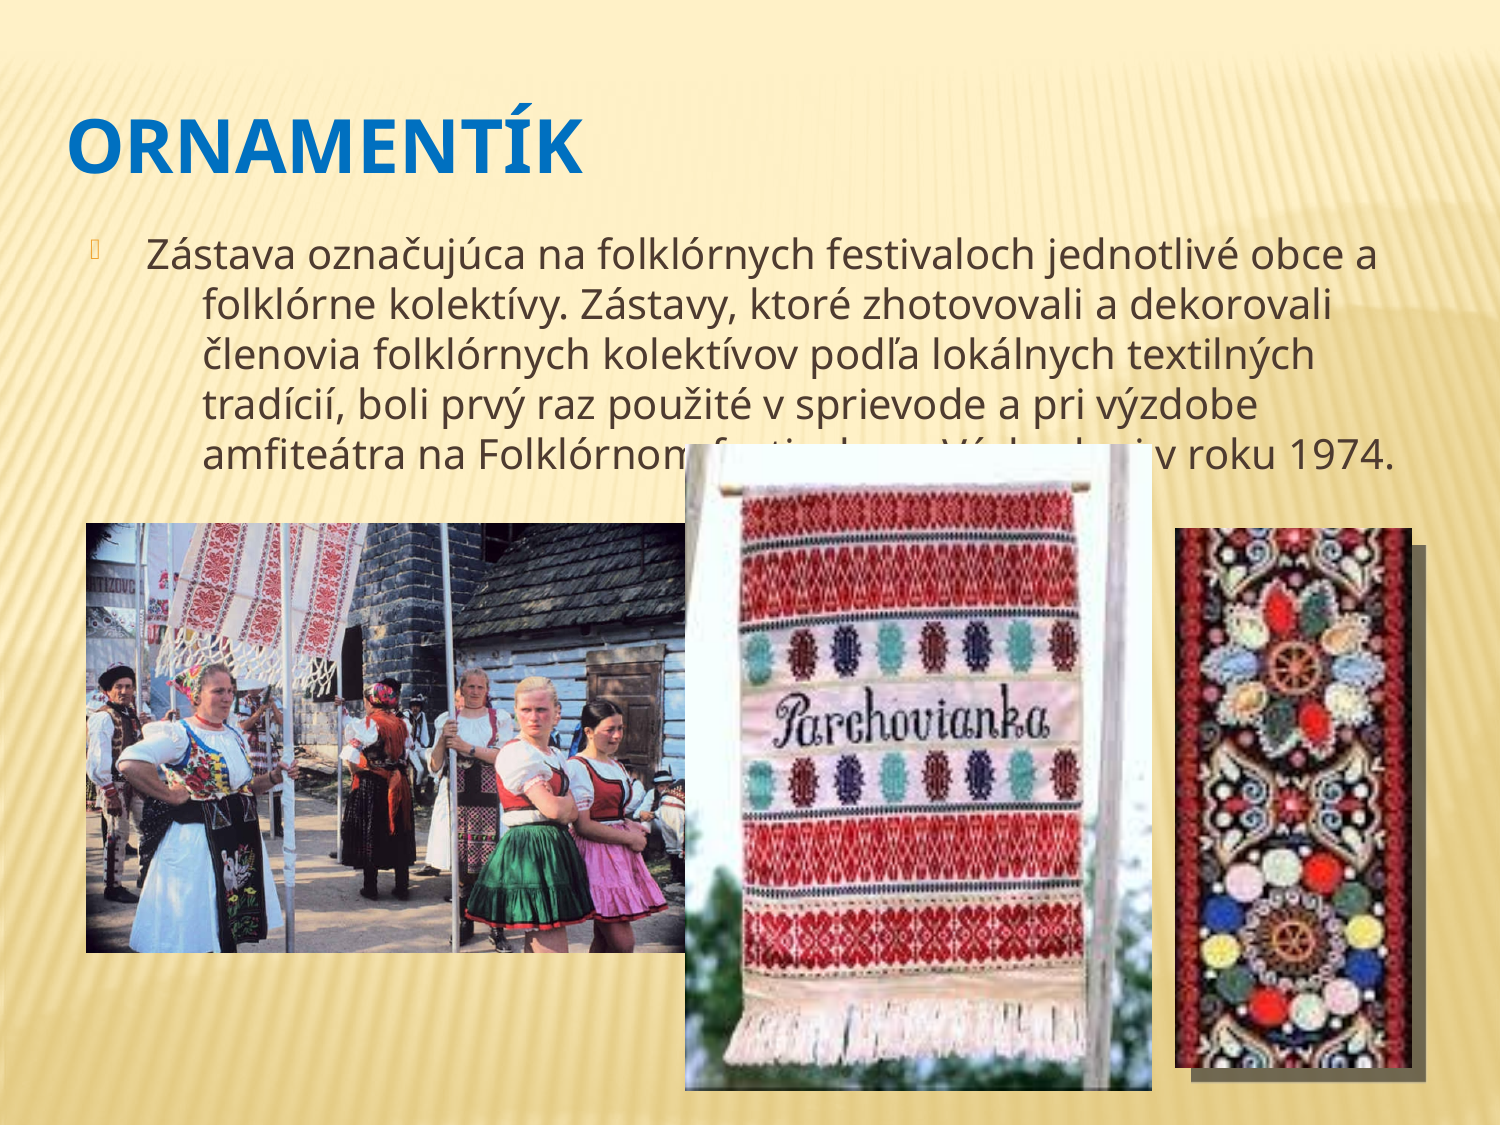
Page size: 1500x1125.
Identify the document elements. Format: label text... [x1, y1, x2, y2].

picture [1175, 529, 1412, 1068]
list Zástava označujúca na folklórnych festivaloch jednotlivé obce a folklórne kolektívy. Zástavy, ktoré zhotovovali a dekorovali členovia folklórnych kolektívov podľa lokálnych textilných tradícií, boli prvý raz použité v sprievode a pri výzdobe amfiteátra na Folklórnom festivale vo Východnej v roku 1974. [75, 219, 1426, 1125]
title Ornamentík [50, 75, 1476, 213]
picture [86, 444, 1152, 1092]
